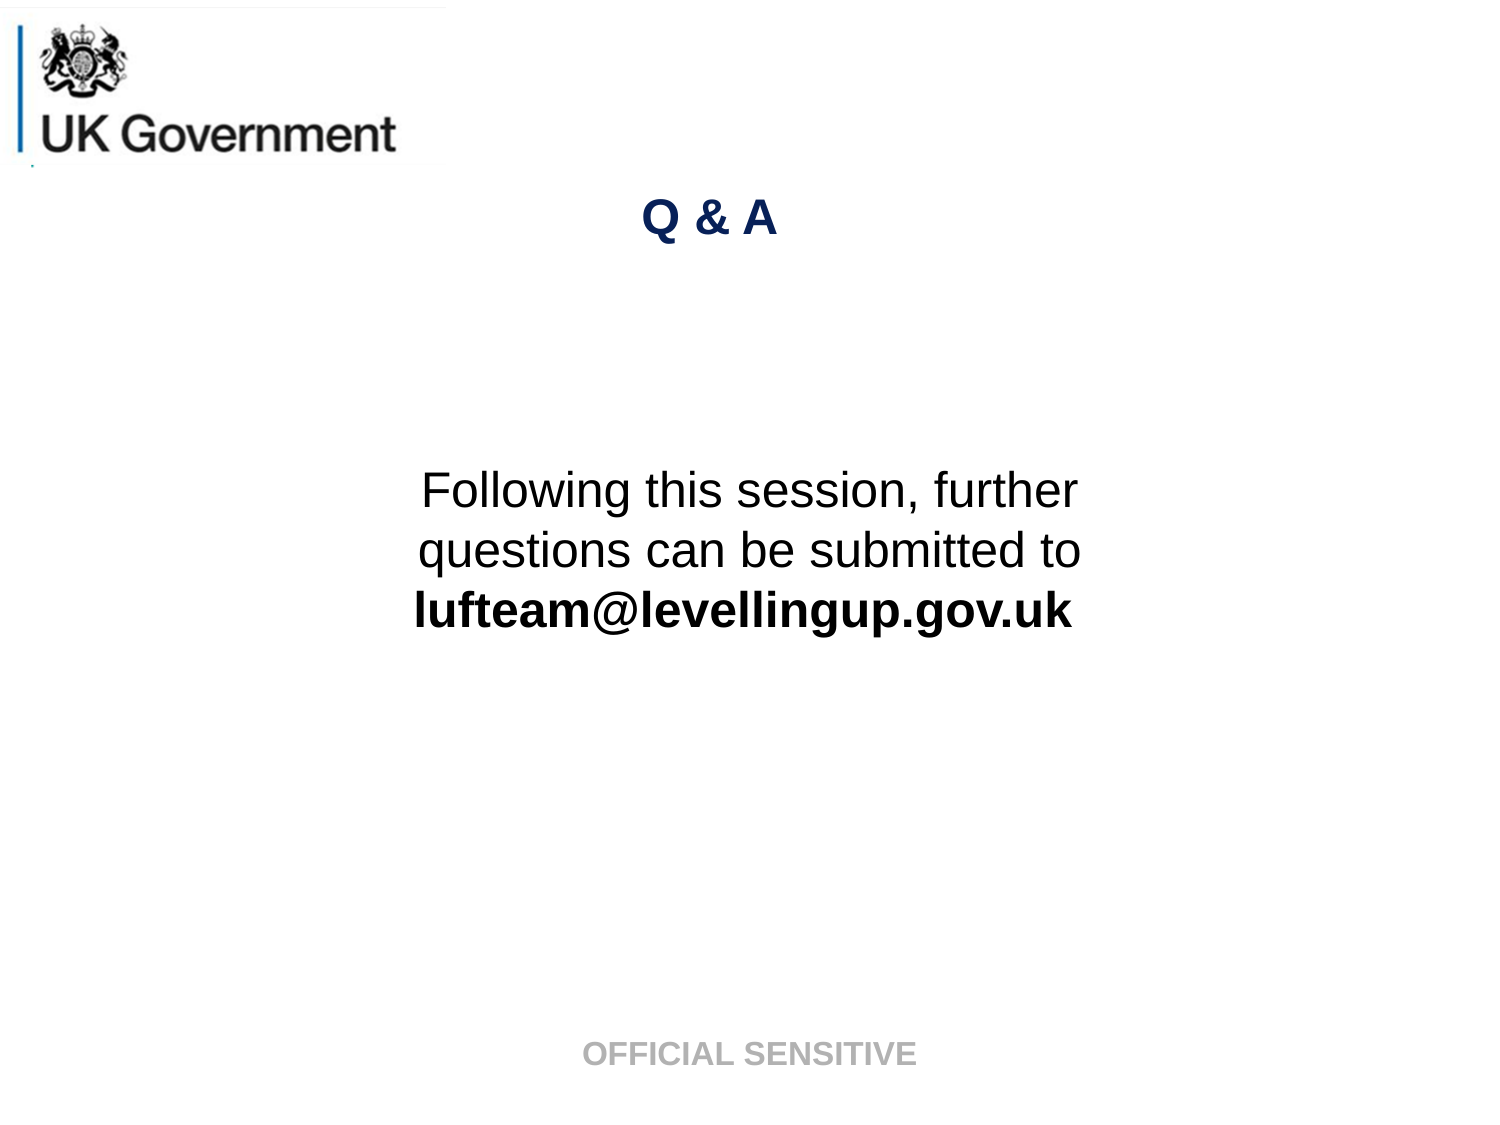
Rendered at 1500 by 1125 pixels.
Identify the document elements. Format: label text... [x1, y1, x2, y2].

picture [0, 0, 446, 165]
text_box Following this session, further questions can be submitted to lufteam@levellingup.gov.uk [375, 449, 1126, 647]
title Q & A [28, 177, 1392, 253]
